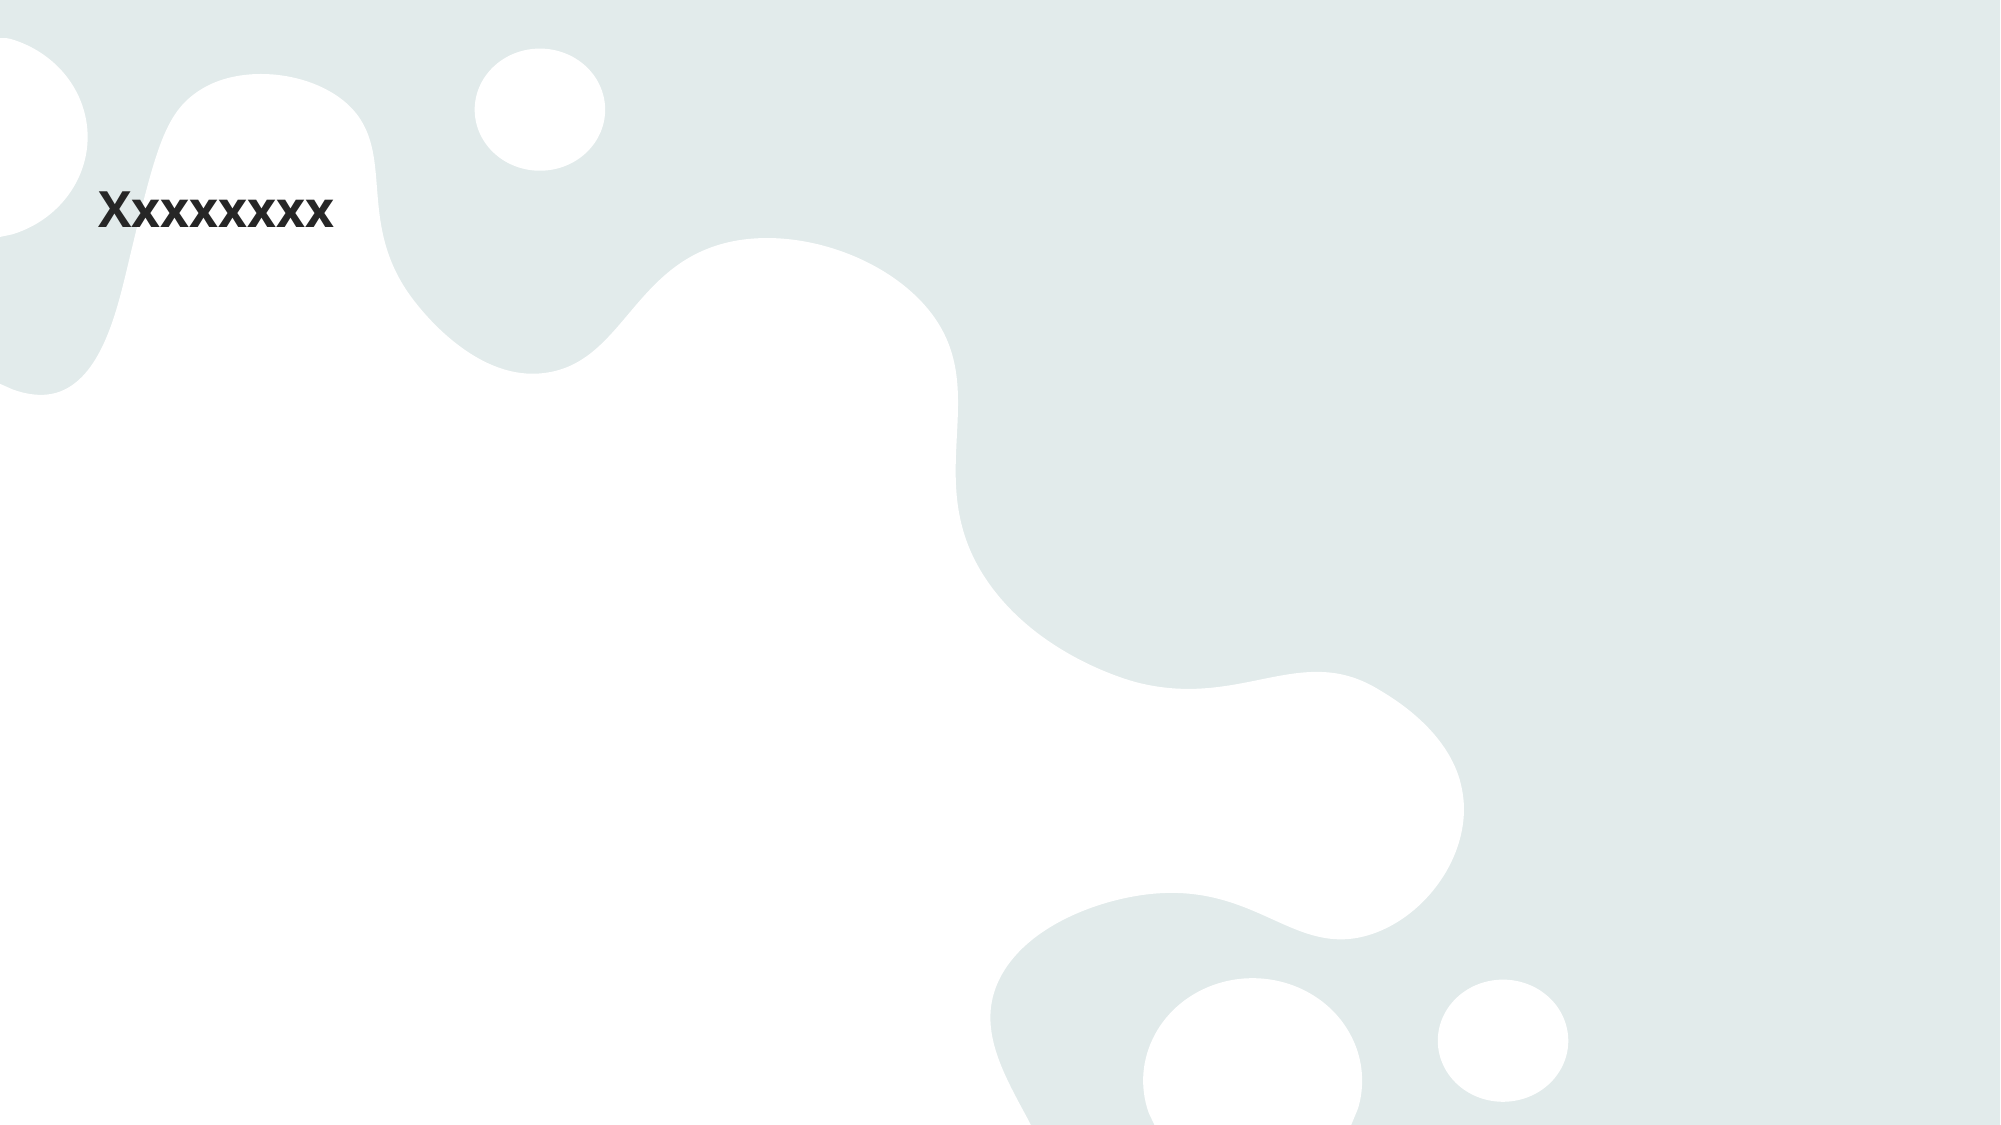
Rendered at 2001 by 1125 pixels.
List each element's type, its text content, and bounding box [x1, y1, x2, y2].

list Xxxxxxxx [83, 109, 968, 245]
